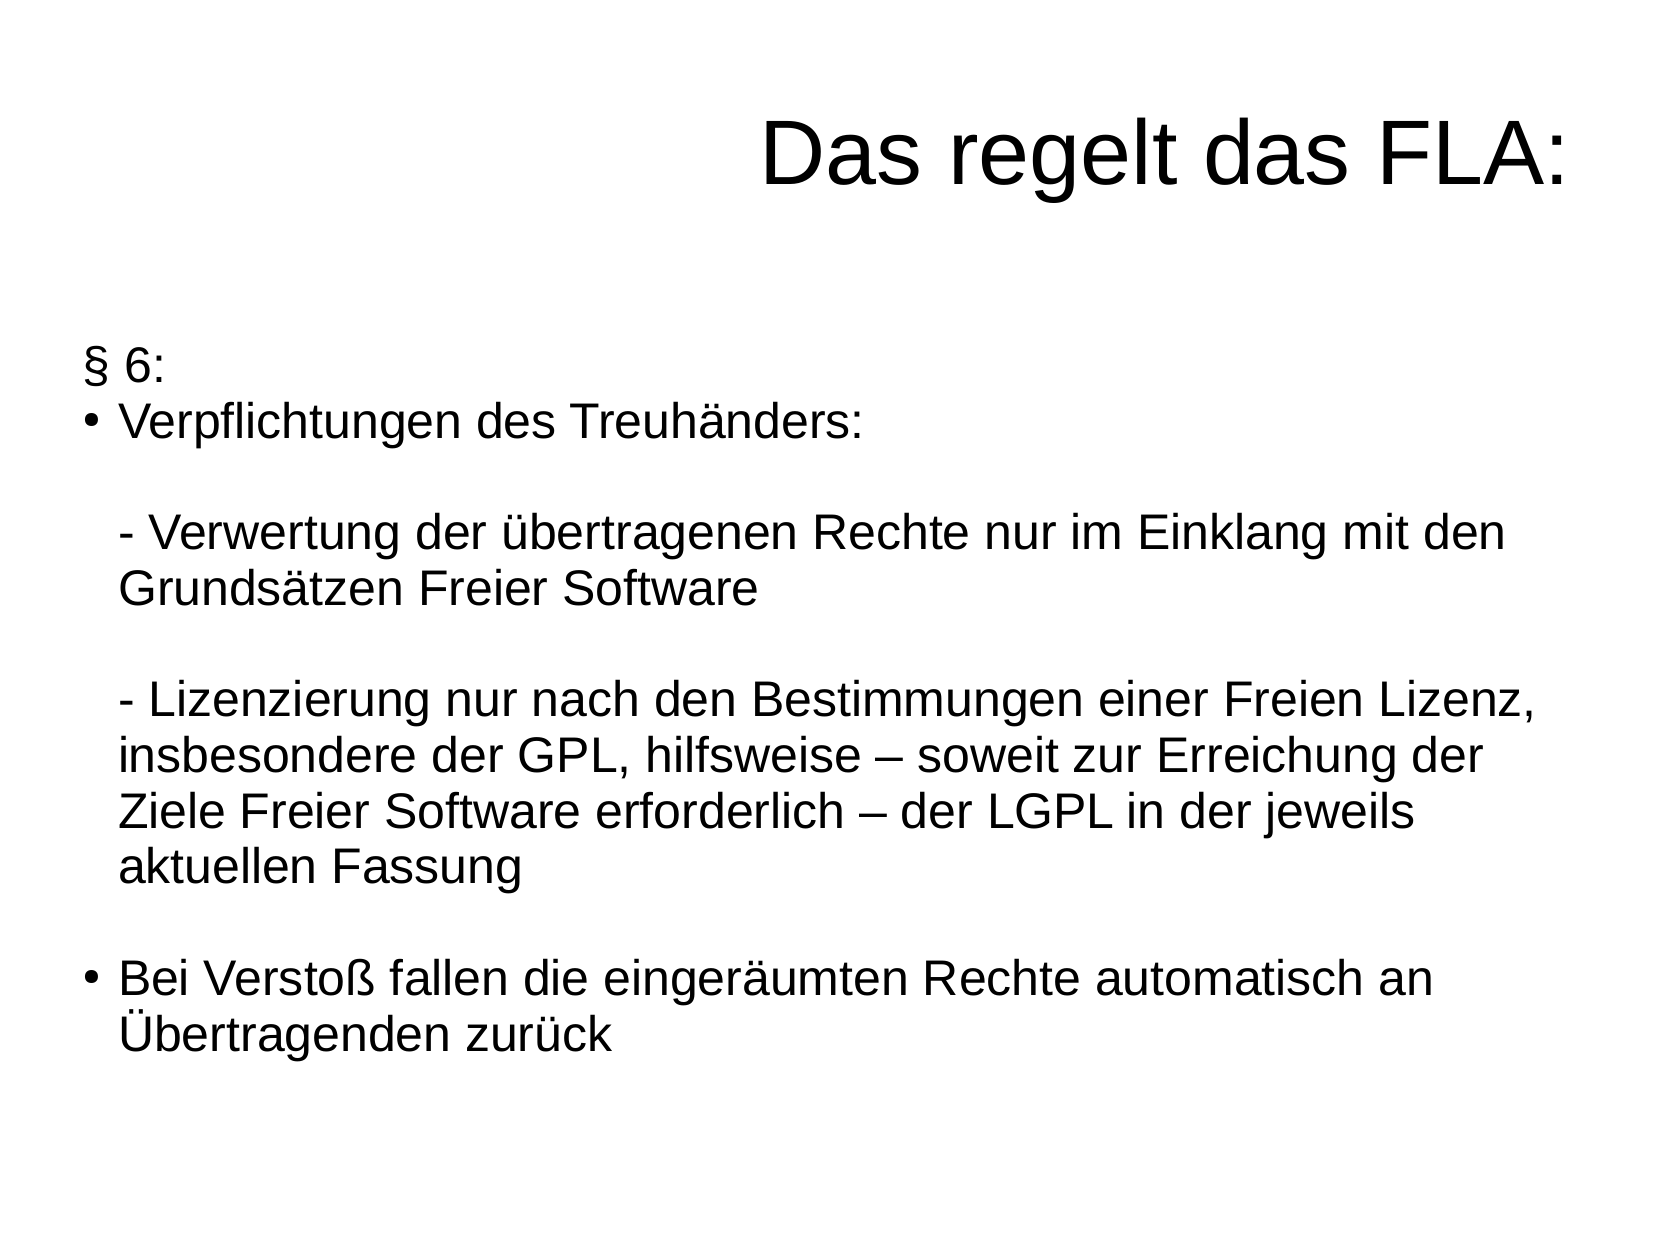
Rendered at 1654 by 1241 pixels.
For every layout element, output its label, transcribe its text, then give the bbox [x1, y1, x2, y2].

subtitle § 6: Verpflichtungen des Treuhänders: - Verwertung der übertragenen Rechte nur im Einklang mit den Grundsätzen Freier Software - Lizenzierung nur nach den Bestimmungen einer Freien Lizenz, insbesondere der GPL, hilfsweise – soweit zur Erreichung der Ziele Freier Software erforderlich – der LGPL in der jeweils aktuellen Fassung Bei Verstoß fallen die eingeräumten Rechte automatisch an Übertragenden zurück [82, 297, 1571, 1102]
title Das regelt das FLA: [82, 56, 1571, 250]
